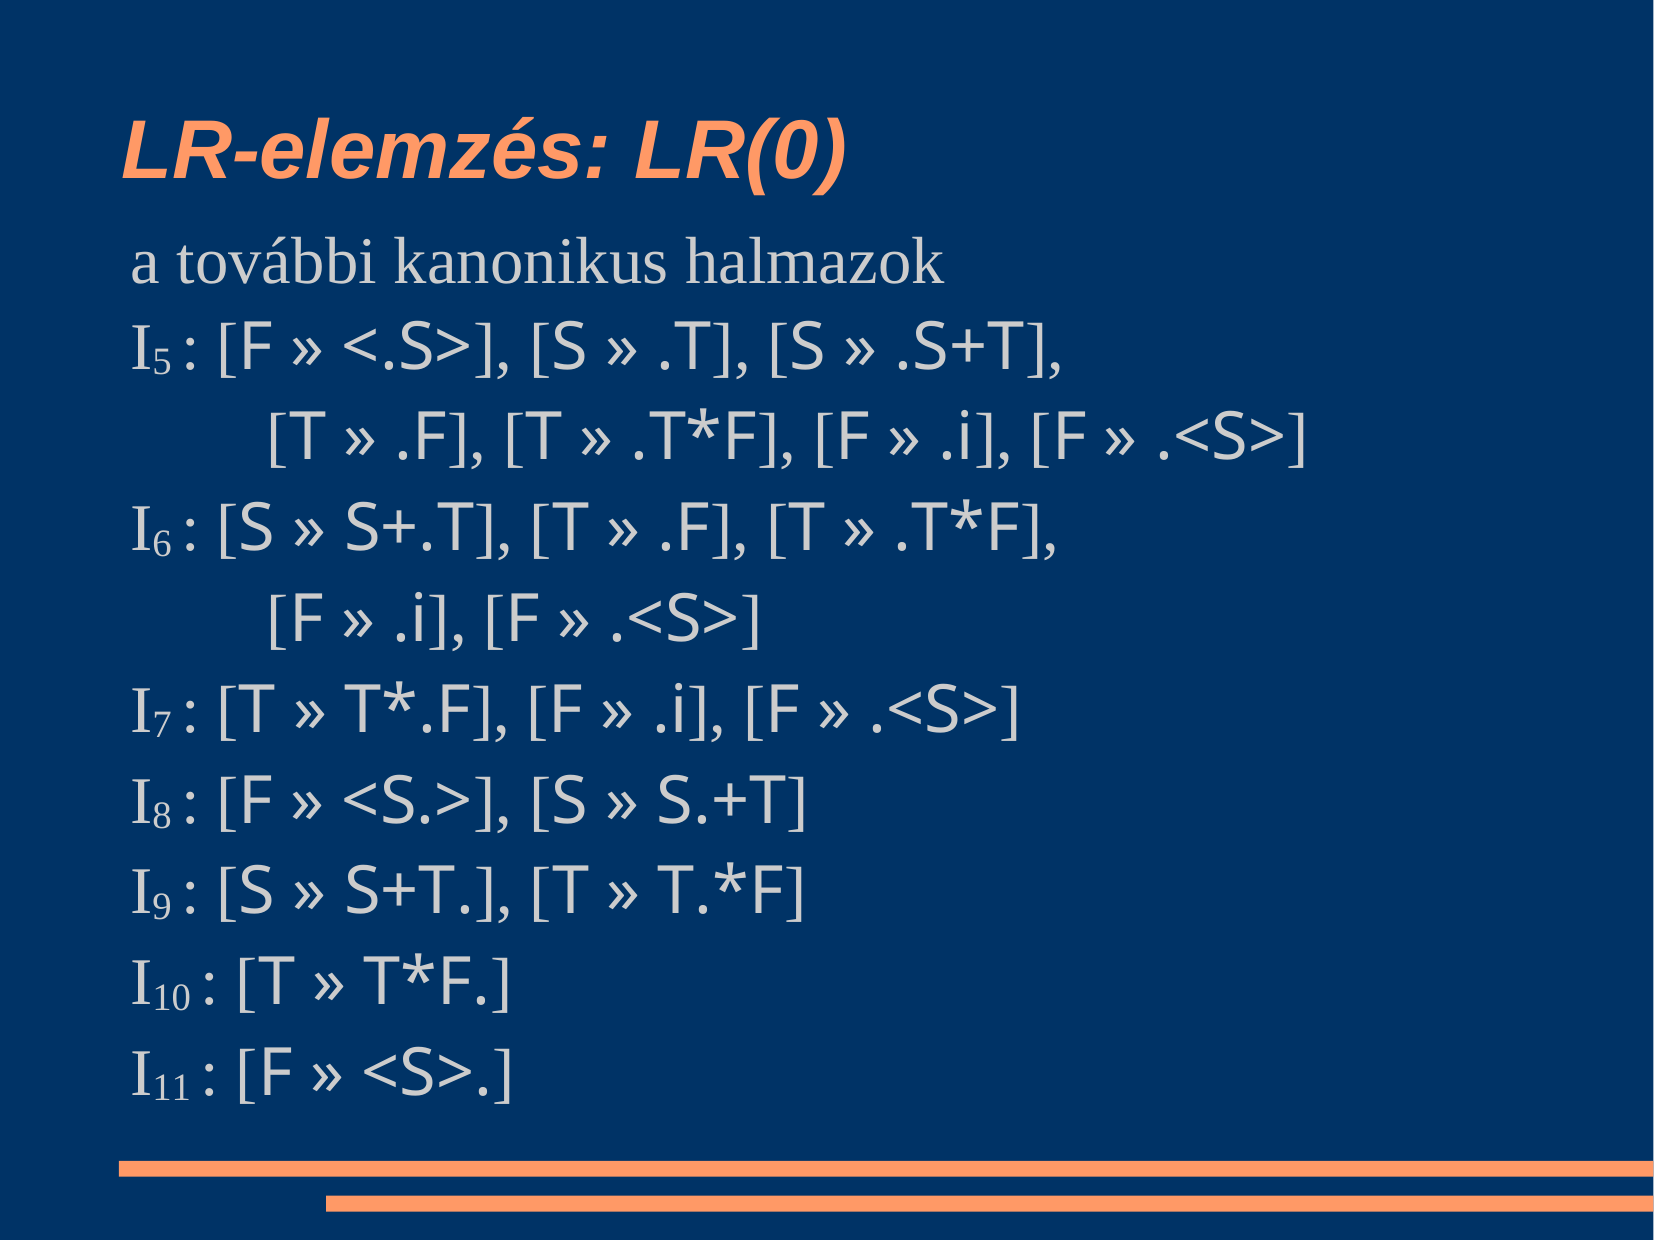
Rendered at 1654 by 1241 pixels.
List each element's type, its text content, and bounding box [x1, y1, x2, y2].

title LR-elemzés: LR(0) [121, 46, 1534, 184]
subtitle a további kanonikus halmazok I5 : [F » <.S>], [S » .T], [S » .S+T], [T » .F], [T » .T*F], [F » .i], [F » .<S>] I6 : [S » S+.T], [T » .F], [T » .T*F], [F » .i], [F » .<S>] I7 : [T » T*.F], [F » .i], [F » .<S>] I8 : [F » <S.>], [S » S.+T] I9 : [S » S+T.], [T » T.*F] I10 : [T » T*F.] I11 : [F » <S>.] [112, 184, 1552, 1155]
